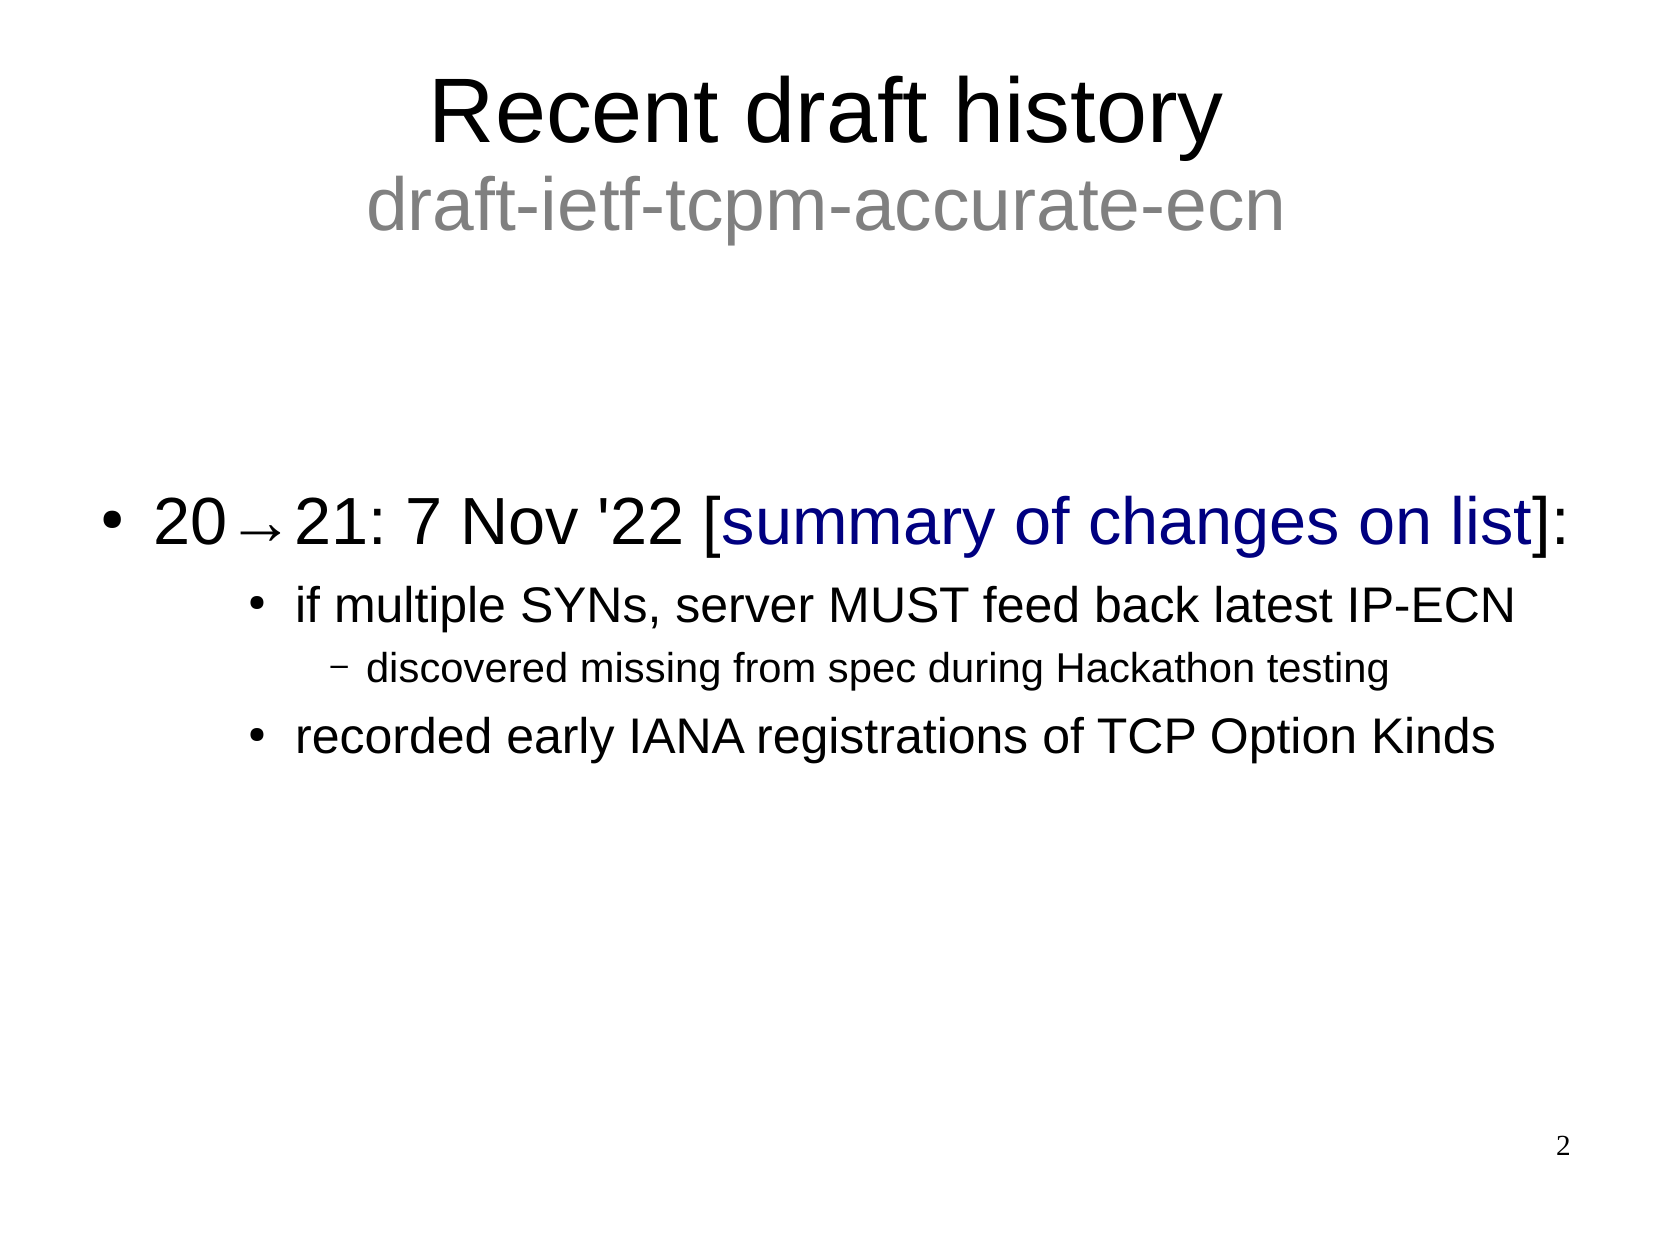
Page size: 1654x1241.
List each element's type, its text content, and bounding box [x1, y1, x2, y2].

list 20→21: 7 Nov '22 [summary of changes on list]: if multiple SYNs, server MUST feed back latest IP-ECN discovered missing from spec during Hackathon testing recorded early IANA registrations of TCP Option Kinds [82, 484, 1571, 1010]
title Recent draft history draft-ietf-tcpm-accurate-ecn [82, 49, 1571, 257]
